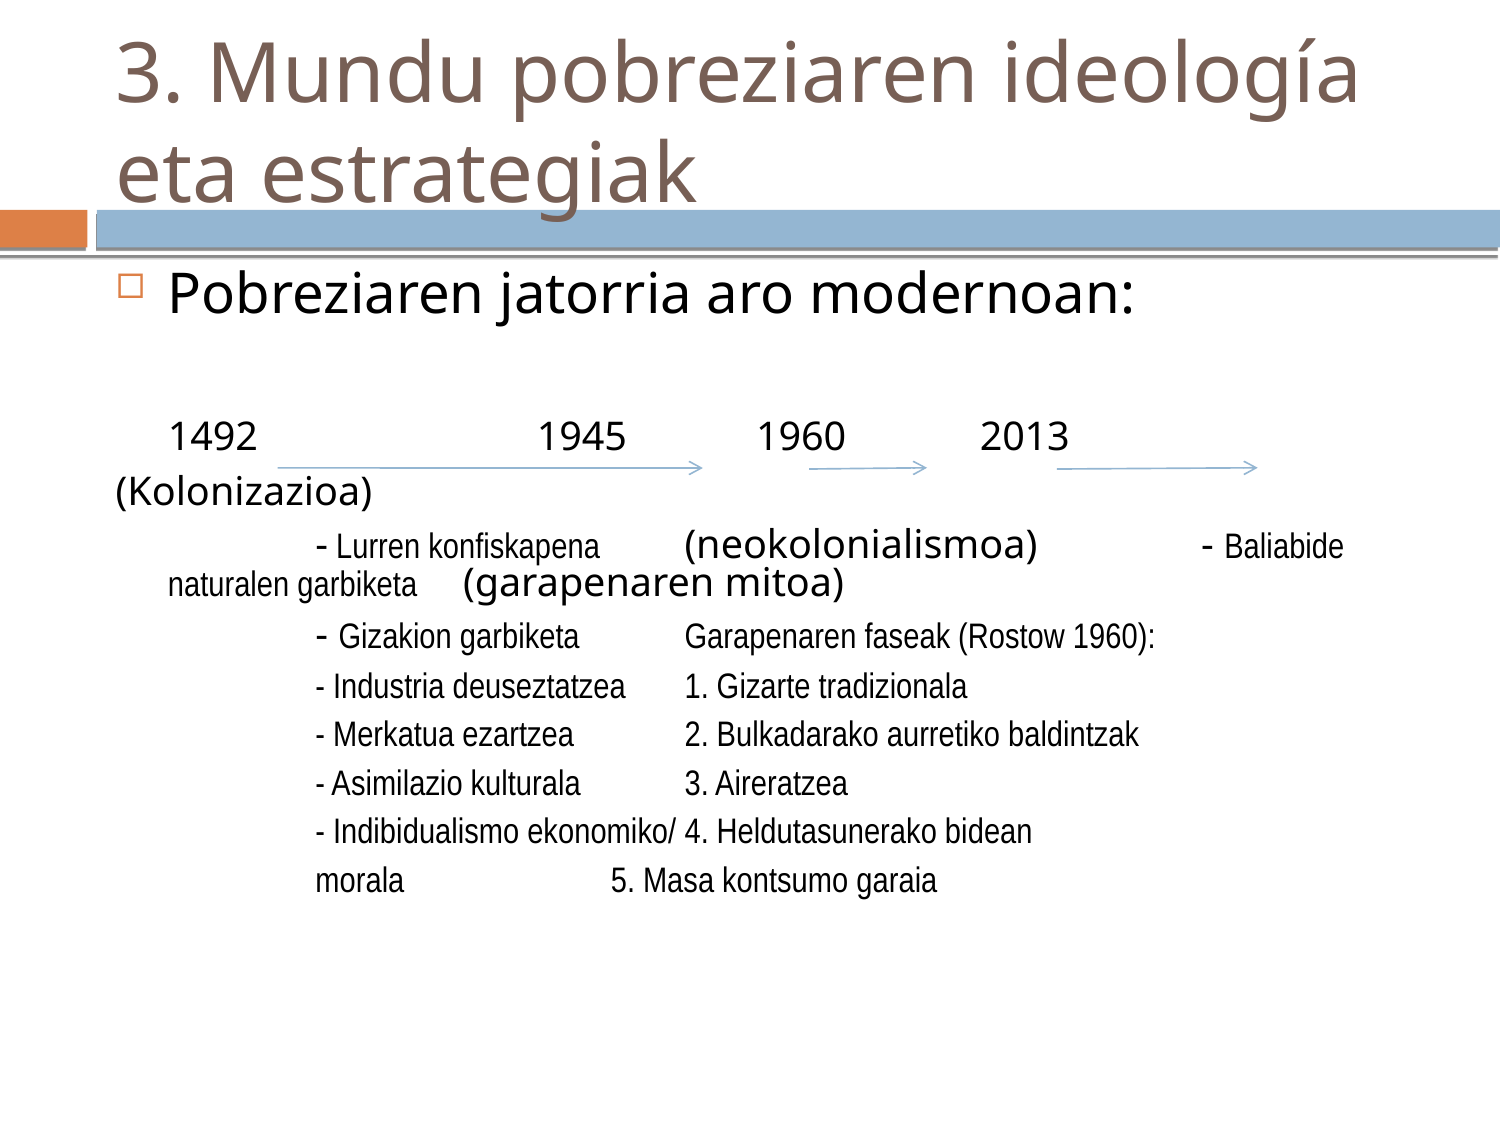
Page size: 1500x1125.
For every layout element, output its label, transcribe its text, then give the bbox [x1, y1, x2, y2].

title 3. Mundu pobreziaren ideología eta estrategiak [100, 37, 1438, 200]
list Pobreziaren jatorria aro modernoan: 1492 1945 1960 2013 (Kolonizazioa) - Lurren konfiskapena (neokolonialismoa) - Baliabide naturalen garbiketa (garapenaren mitoa) - Gizakion garbiketa Garapenaren faseak (Rostow 1960): - Industria deuseztatzea 1. Gizarte tradizionala - Merkatua ezartzea 2. Bulkadarako aurretiko baldintzak - Asimilazio kulturala 3. Aireratzea - Indibidualismo ekonomiko/ 4. Heldutasunerako bidean morala 5. Masa kontsumo garaia [100, 262, 1438, 1000]
